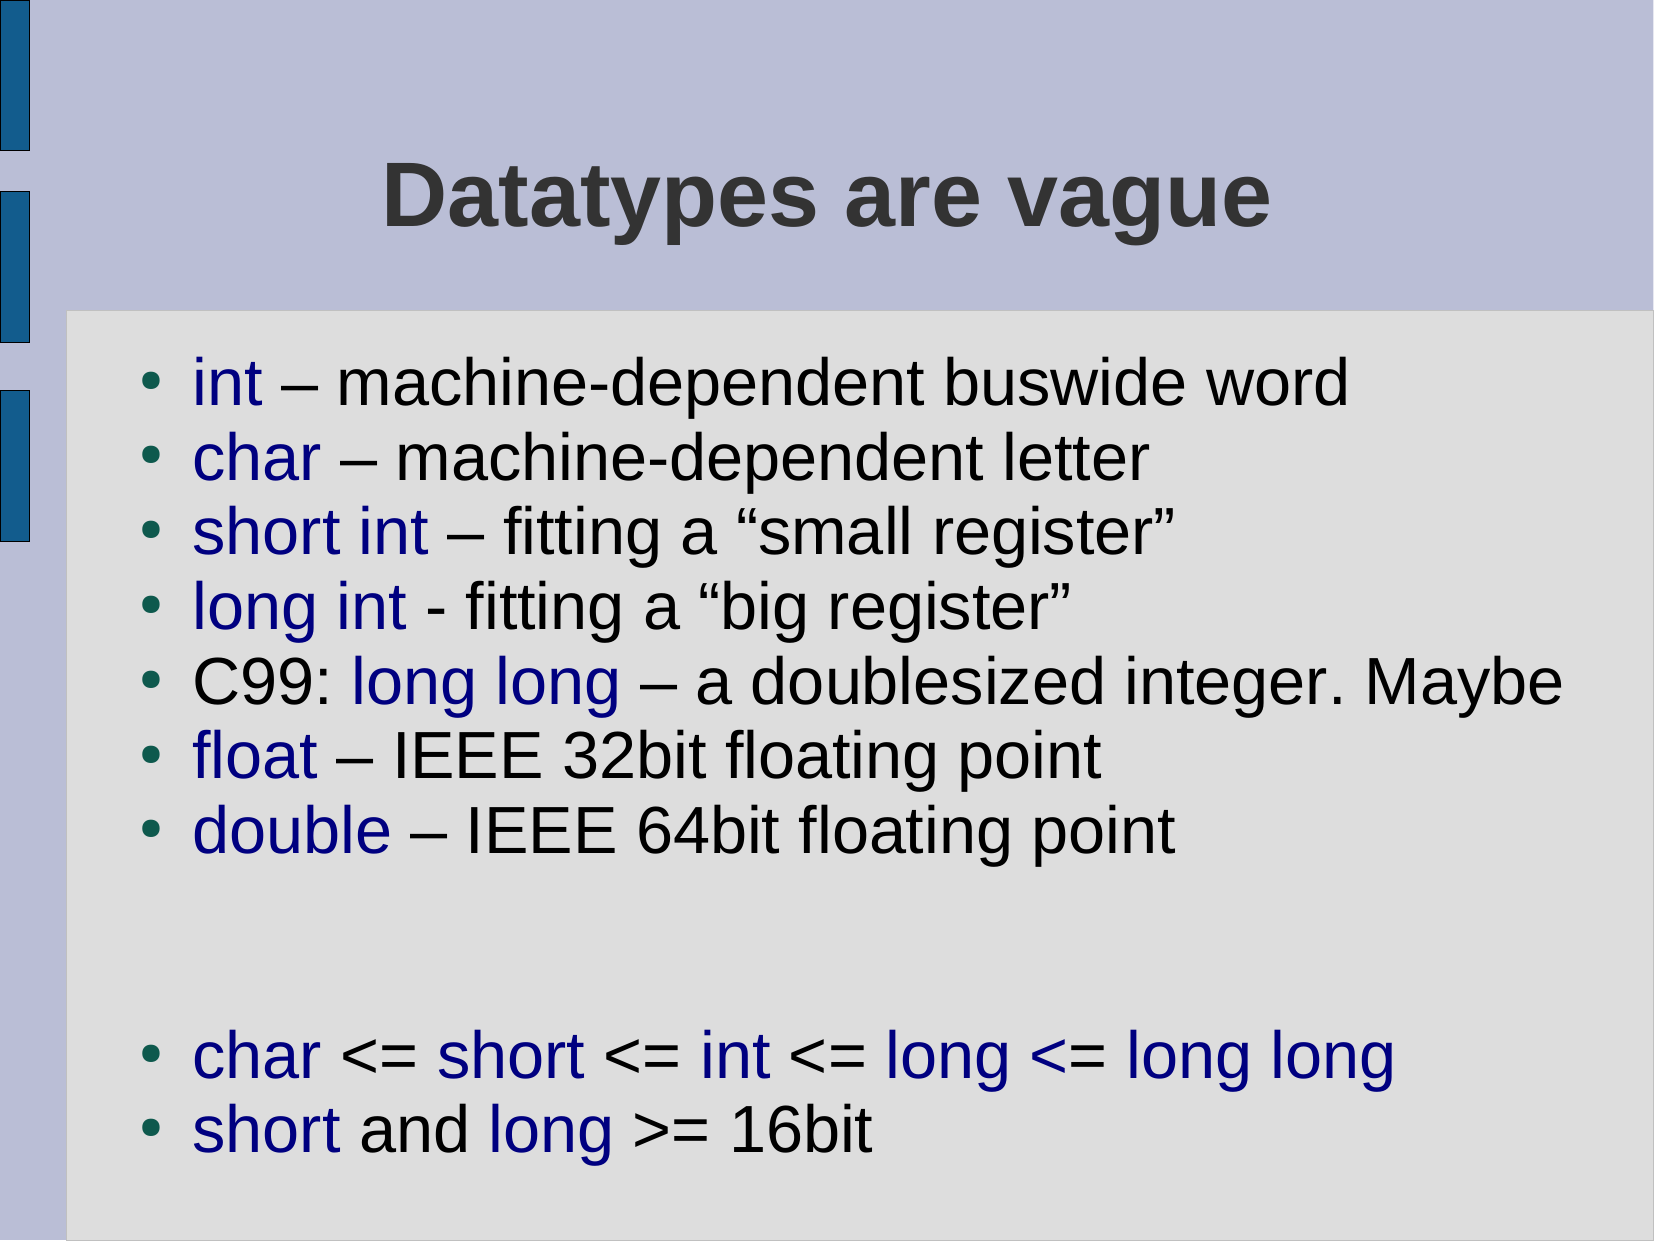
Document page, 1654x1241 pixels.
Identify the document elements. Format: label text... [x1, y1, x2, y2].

title Datatypes are vague [121, 91, 1534, 299]
list int – machine-dependent buswide word char – machine-dependent letter short int – fitting a “small register” long int - fitting a “big register” C99: long long – a doublesized integer. Maybe float – IEEE 32bit floating point double – IEEE 64bit floating point char <= short <= int <= long <= long long short and long >= 16bit [121, 344, 1595, 1168]
